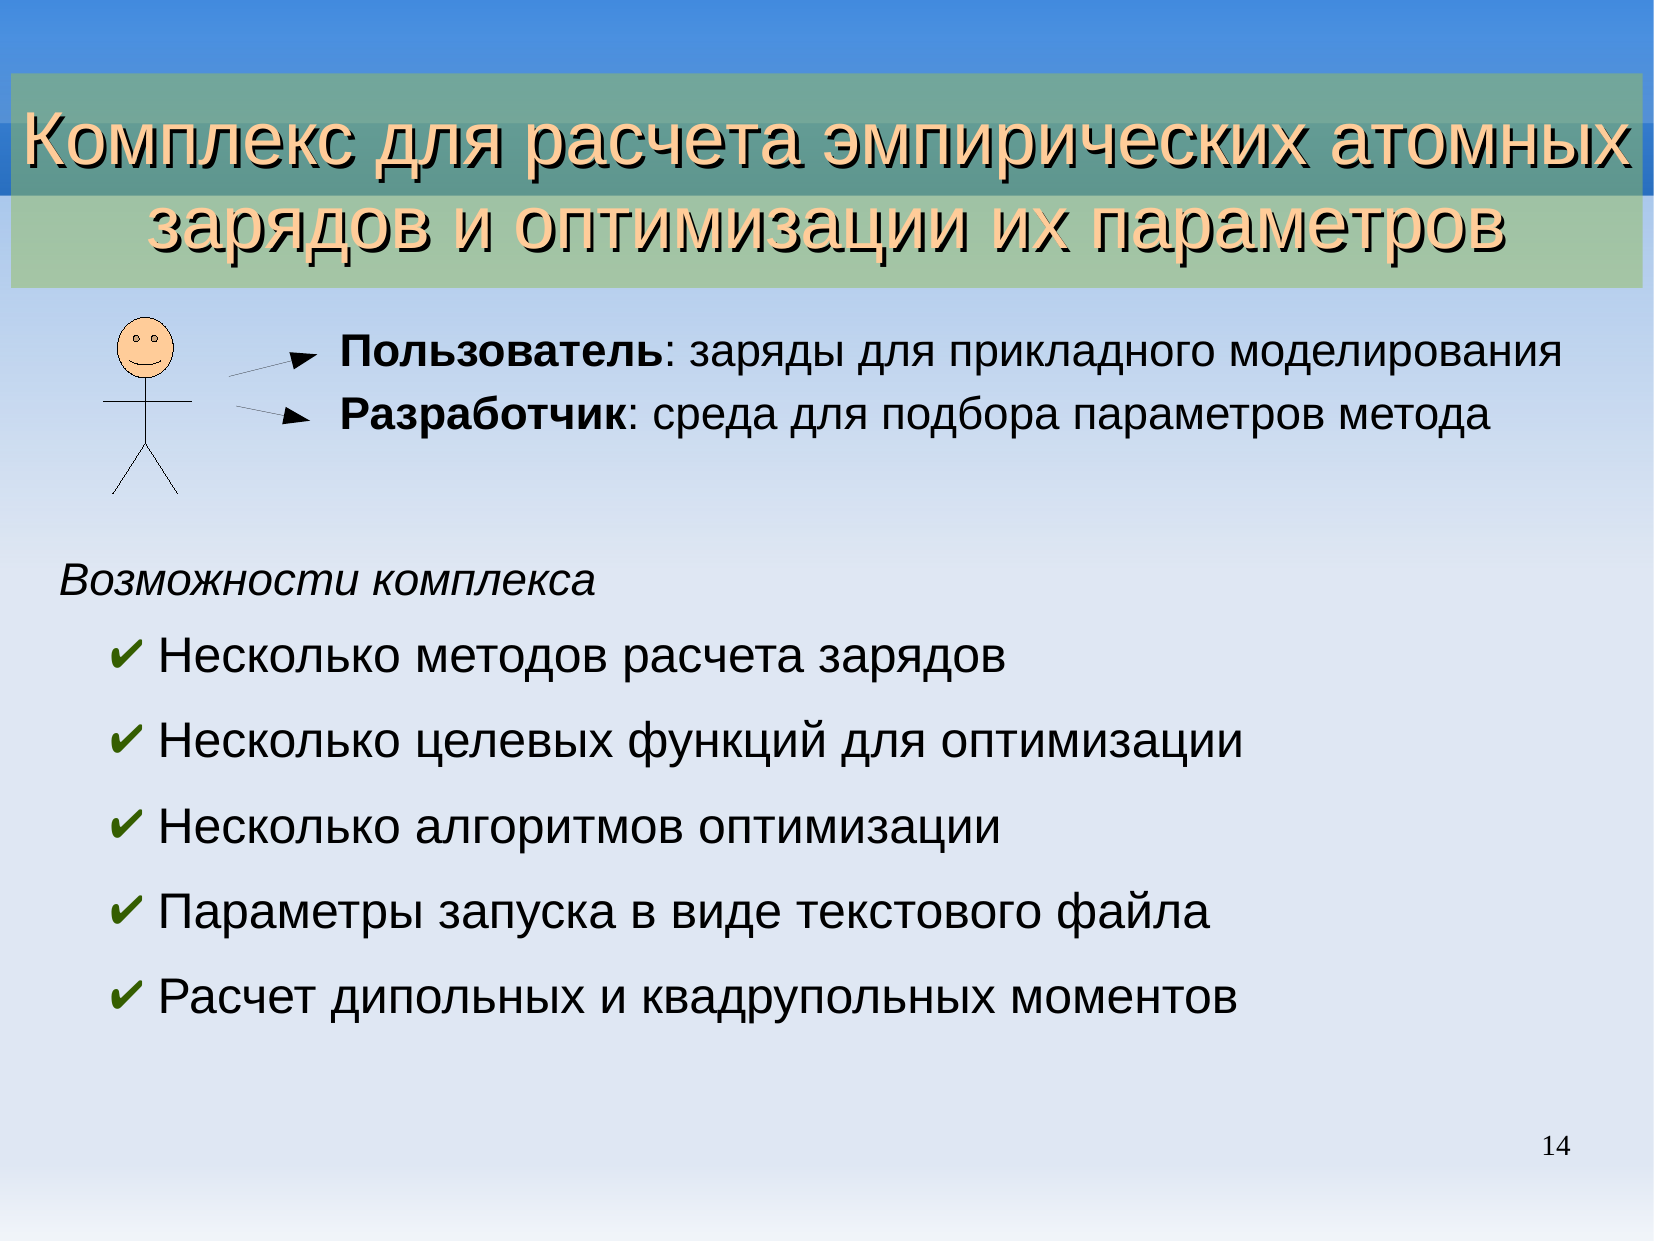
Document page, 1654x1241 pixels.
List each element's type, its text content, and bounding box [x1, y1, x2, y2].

text_box Пользователь: заряды для прикладного моделирования Разработчик: среда для подбора параметров метода [324, 317, 1617, 450]
text_box [117, 317, 174, 378]
title Комплекс для расчета эмпирических атомных зарядов и оптимизации их параметров [11, 73, 1643, 288]
text_box Возможности комплекса [44, 546, 643, 612]
text_box Несколько методов расчета зарядов Несколько целевых функций для оптимизации Несколько алгоритмов оптимизации Параметры запуска в виде текстового файла Расчет дипольных и квадрупольных моментов [95, 620, 1543, 1032]
picture [0, 0, 1654, 1241]
